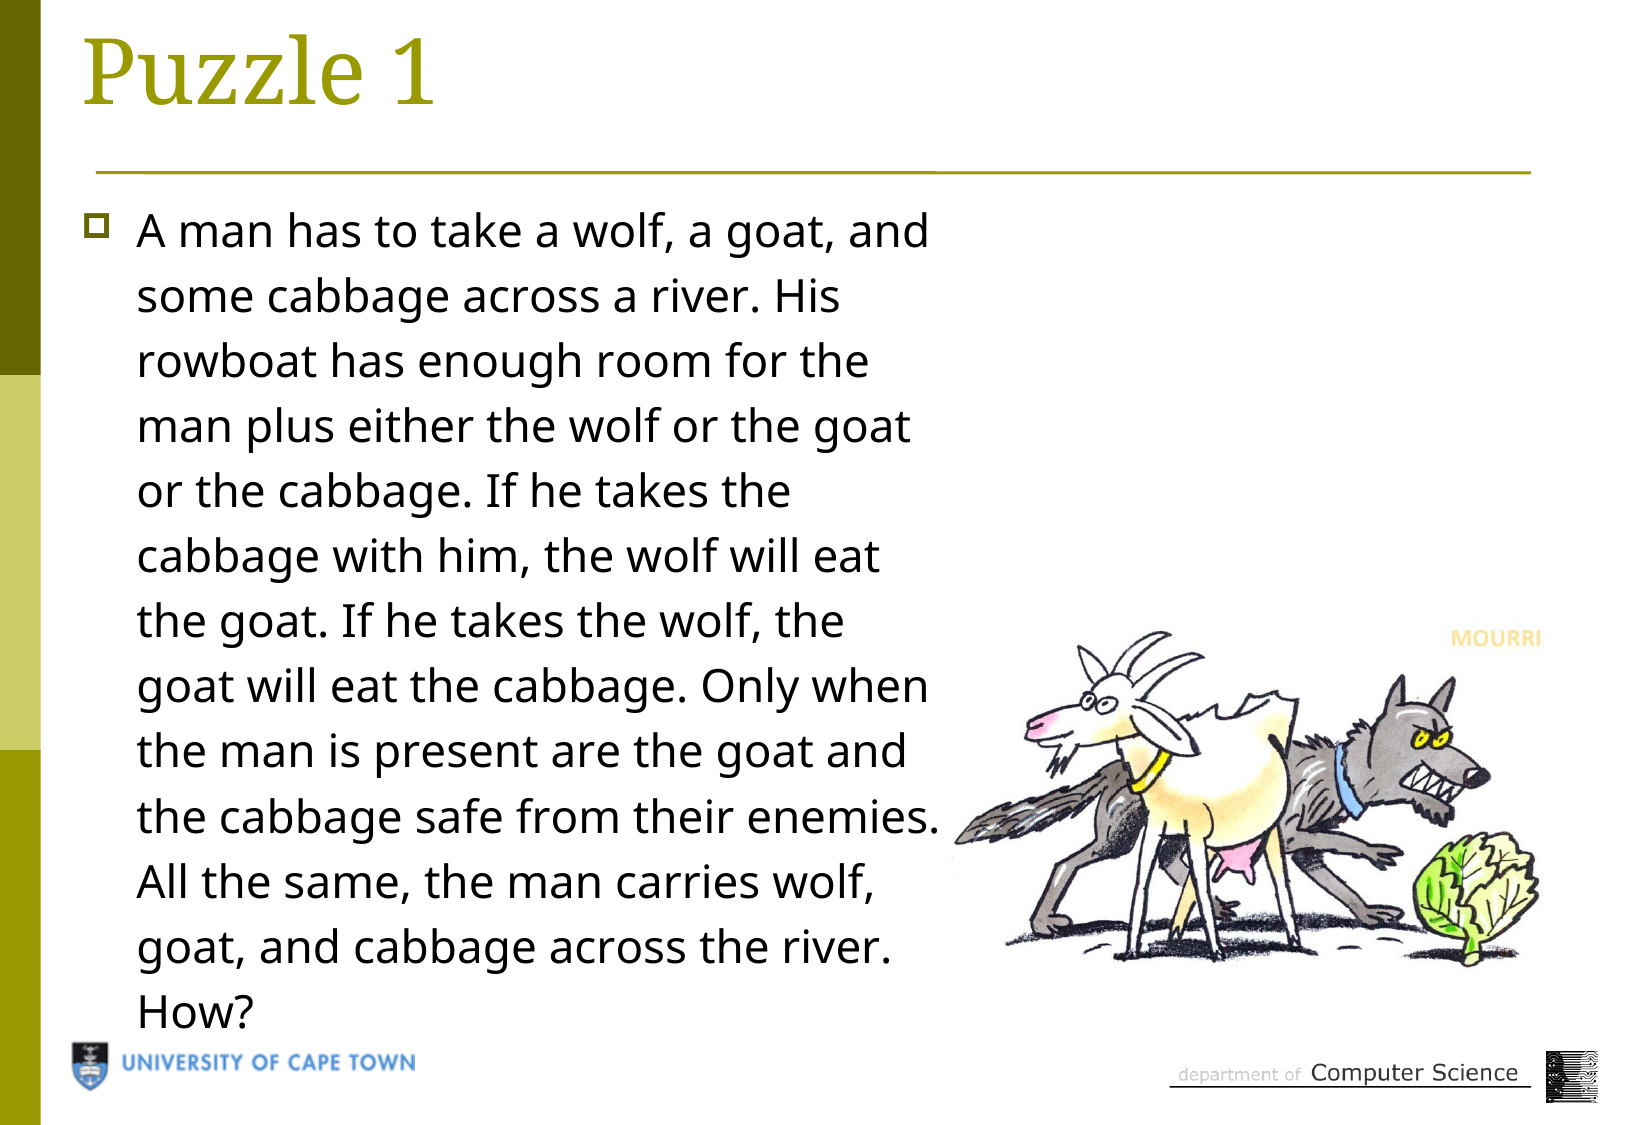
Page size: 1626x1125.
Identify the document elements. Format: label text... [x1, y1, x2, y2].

title Puzzle 1 [81, 0, 1543, 172]
picture [61, 1024, 415, 1103]
list A man has to take a wolf, a goat, and some cabbage across a river. His rowboat has enough room for the man plus either the wolf or the goat or the cabbage. If he takes the cabbage with him, the wolf will eat the goat. If he takes the wolf, the goat will eat the cabbage. Only when the man is present are the goat and the cabbage safe from their enemies. All the same, the man carries wolf, goat, and cabbage across the river. How? [81, 196, 945, 991]
picture [944, 620, 1554, 987]
picture [1546, 1051, 1598, 1103]
picture [1169, 1043, 1532, 1091]
